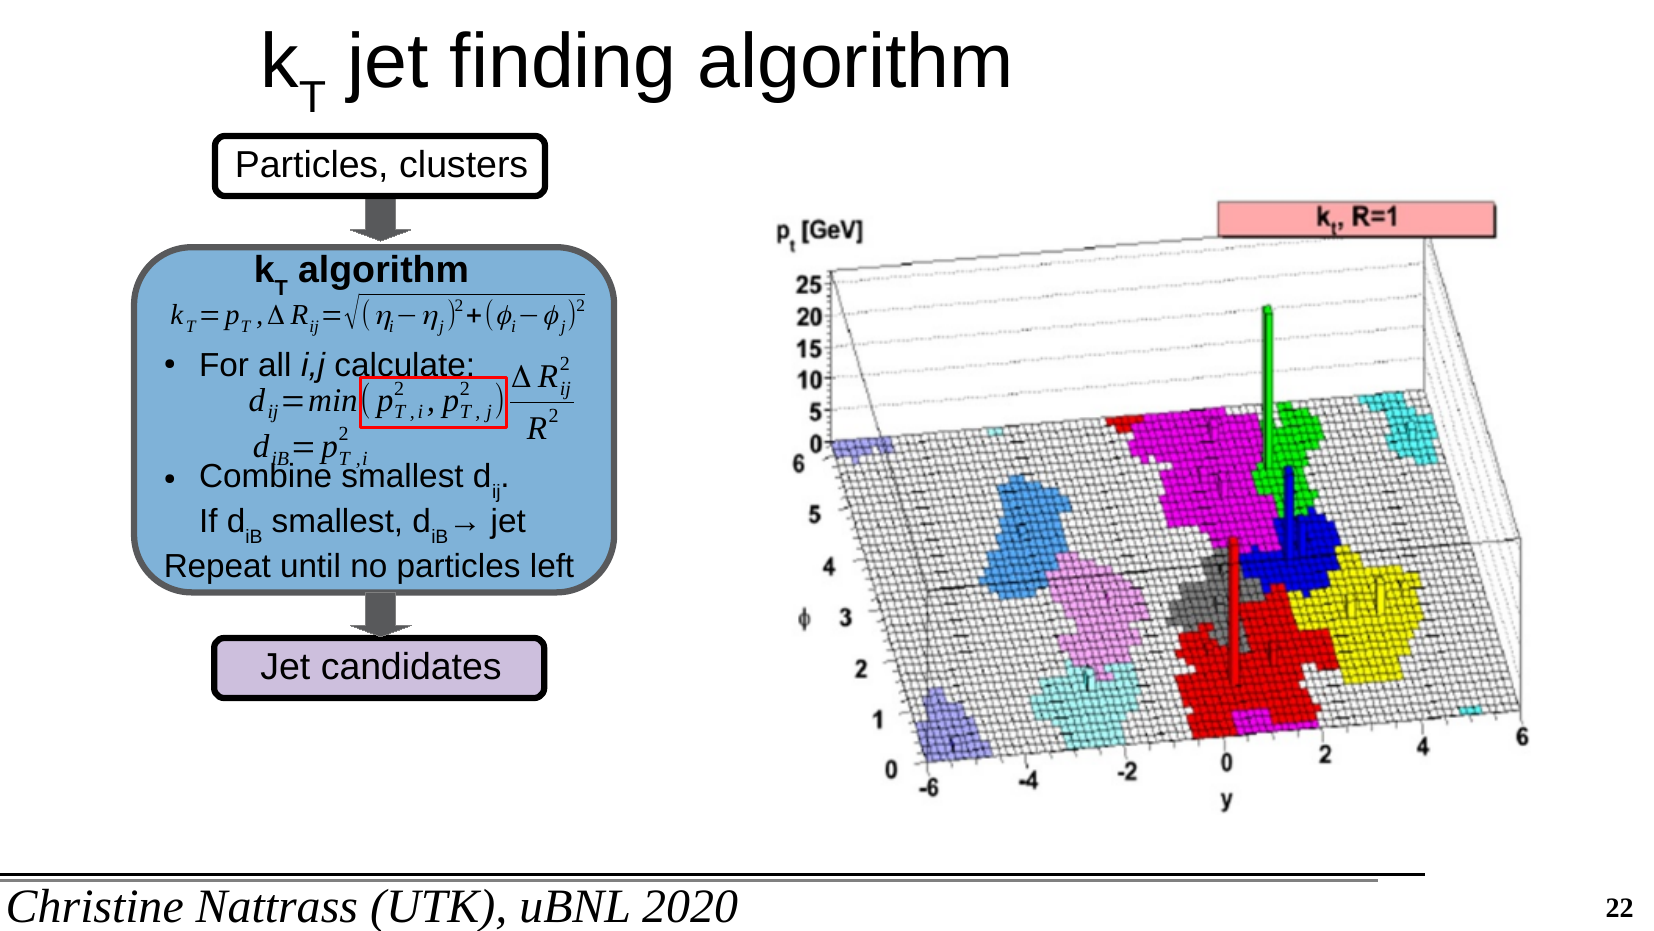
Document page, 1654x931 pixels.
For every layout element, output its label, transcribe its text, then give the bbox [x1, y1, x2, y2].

text_box Jet candidates [215, 637, 546, 695]
text_box kT algorithm [239, 241, 534, 308]
chart [164, 292, 592, 336]
title kT jet finding algorithm [0, 13, 1276, 127]
text_box Particles, clusters [216, 135, 547, 193]
text_box [134, 247, 615, 574]
text_box [350, 200, 411, 242]
text_box [350, 592, 412, 637]
text_box For all i,j calculate: Combine smallest dij. If diB smallest, diB→ jet Repeat until no particles left [149, 339, 630, 593]
text_box [217, 695, 541, 699]
picture [772, 186, 1531, 816]
chart [242, 353, 582, 470]
